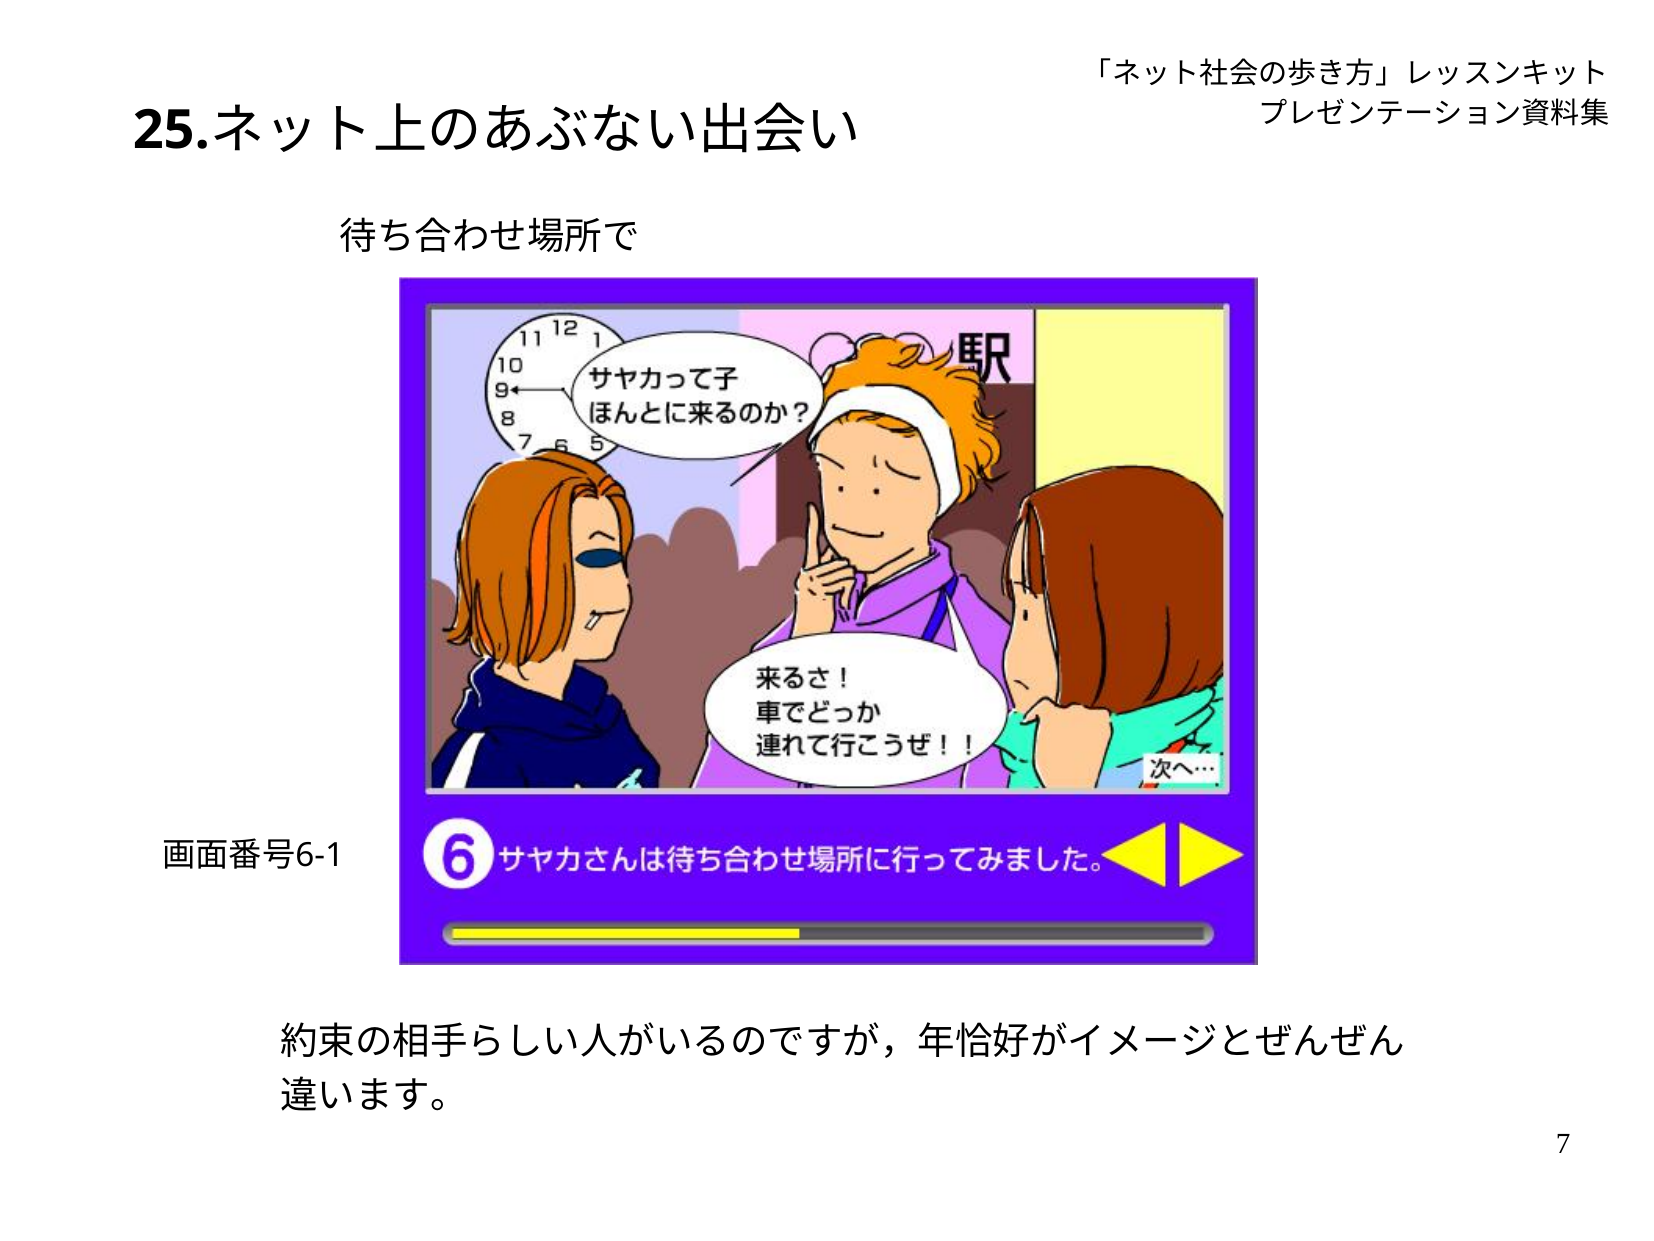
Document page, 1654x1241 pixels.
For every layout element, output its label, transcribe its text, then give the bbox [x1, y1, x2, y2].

text_box 画面番号6-1 [147, 826, 384, 882]
text_box 待ち合わせ場所で [324, 206, 857, 267]
text_box 「ネット社会の歩き方」レッスンキット プレゼンテーション資料集 [1062, 44, 1625, 139]
text_box 25.ネット上のあぶない出会い [118, 88, 1241, 169]
picture [399, 277, 1258, 965]
text_box 約束の相手らしい人がいるのですが，年恰好がイメージとぜんぜん違います。 [265, 1003, 1447, 1128]
